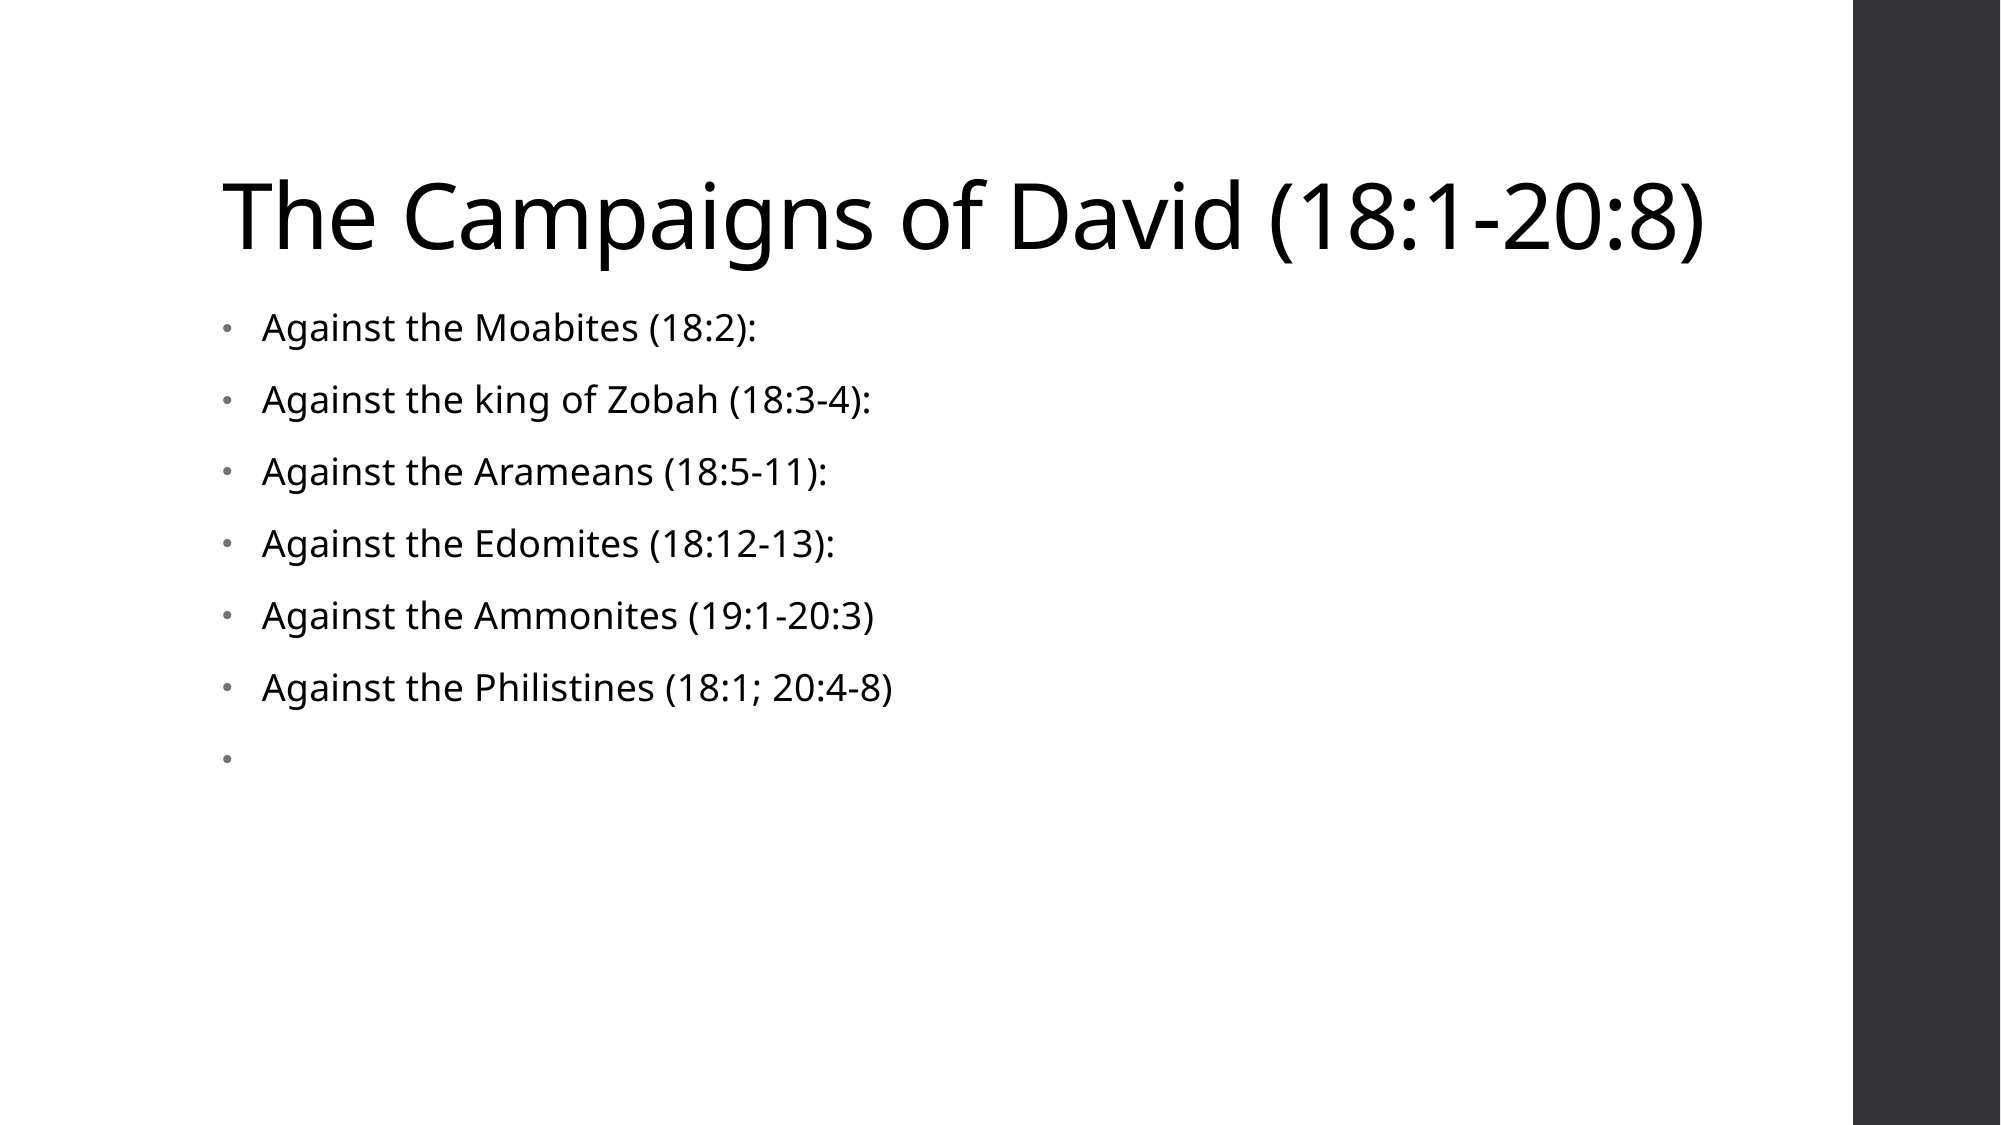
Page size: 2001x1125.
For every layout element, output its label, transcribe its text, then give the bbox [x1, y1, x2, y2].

list Against the Moabites (18:2): Against the king of Zobah (18:3-4): Against the Arameans (18:5-11): Against the Edomites (18:12-13): Against the Ammonites (19:1-20:3) Against the Philistines (18:1; 20:4-8) [206, 299, 1617, 1014]
title The Campaigns of David (18:1-20:8) [206, 60, 1797, 278]
